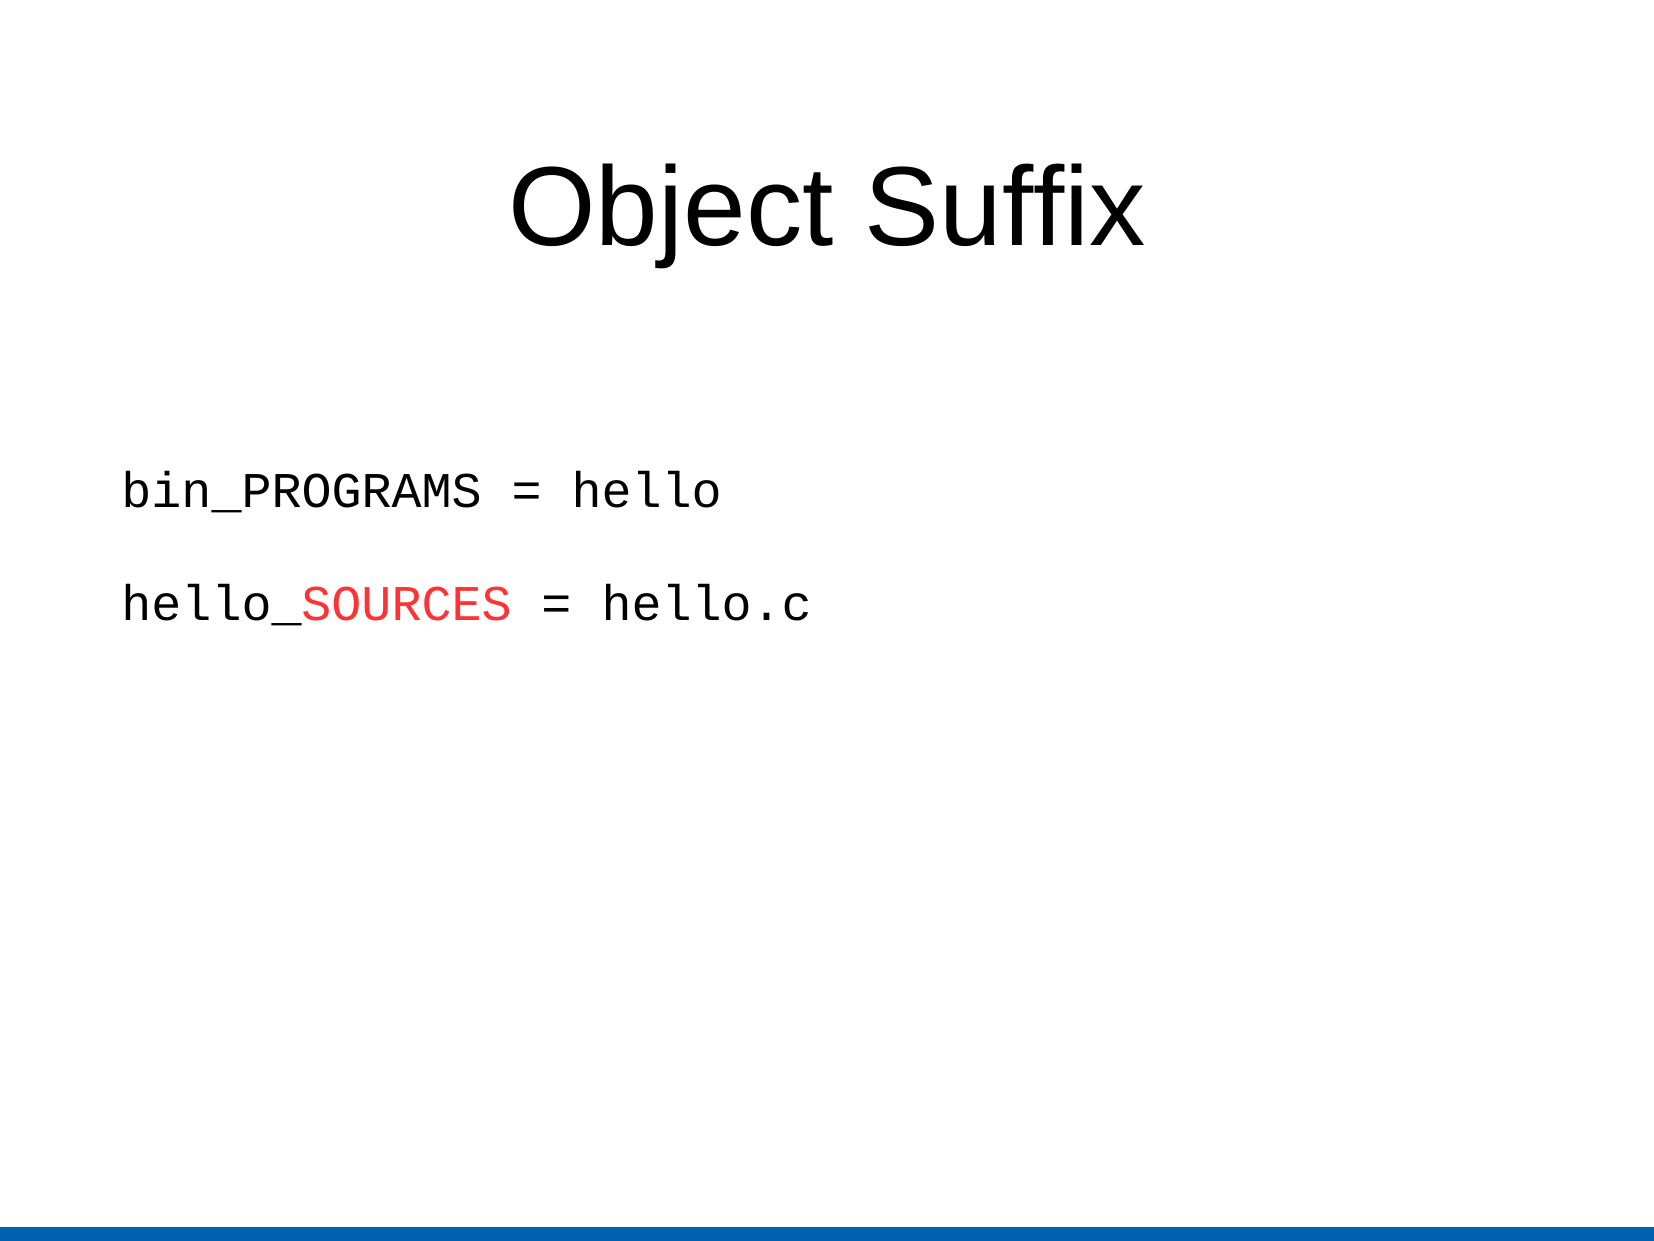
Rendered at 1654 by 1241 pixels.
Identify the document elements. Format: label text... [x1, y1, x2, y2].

subtitle bin_PROGRAMS = hello hello_SOURCES = hello.c [121, 344, 1533, 1127]
title Object Suffix [121, 102, 1533, 311]
